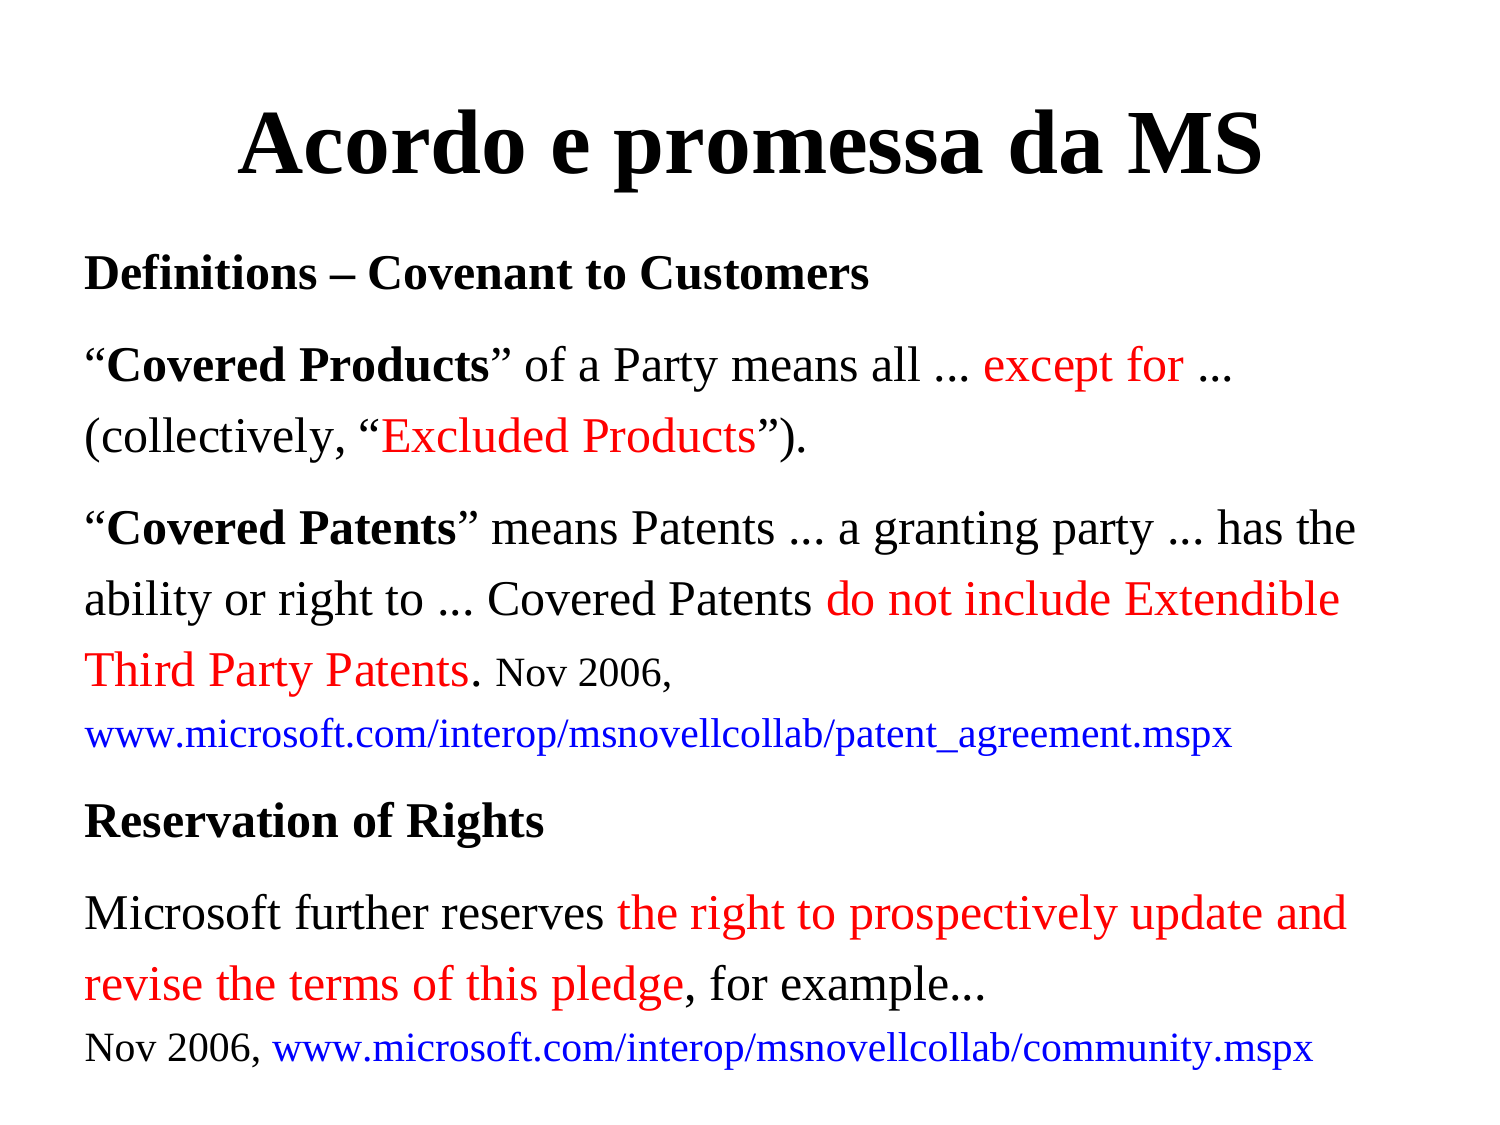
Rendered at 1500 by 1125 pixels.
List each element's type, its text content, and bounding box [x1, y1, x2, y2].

text_box Definitions – Covenant to Customers “Covered Products” of a Party means all ... except for ... (collectively, “Excluded Products”). “Covered Patents” means Patents ... a granting party ... has the ability or right to ... Covered Patents do not include Extendible Third Party Patents. Nov 2006, www.microsoft.com/interop/msnovellcollab/patent_agreement.mspx Reservation of Rights Microsoft further reserves the right to prospectively update and revise the terms of this pledge, for example... Nov 2006, www.microsoft.com/interop/msnovellcollab/community.mspx [84, 229, 1421, 1053]
title Acordo e promessa da MS [87, 62, 1416, 223]
